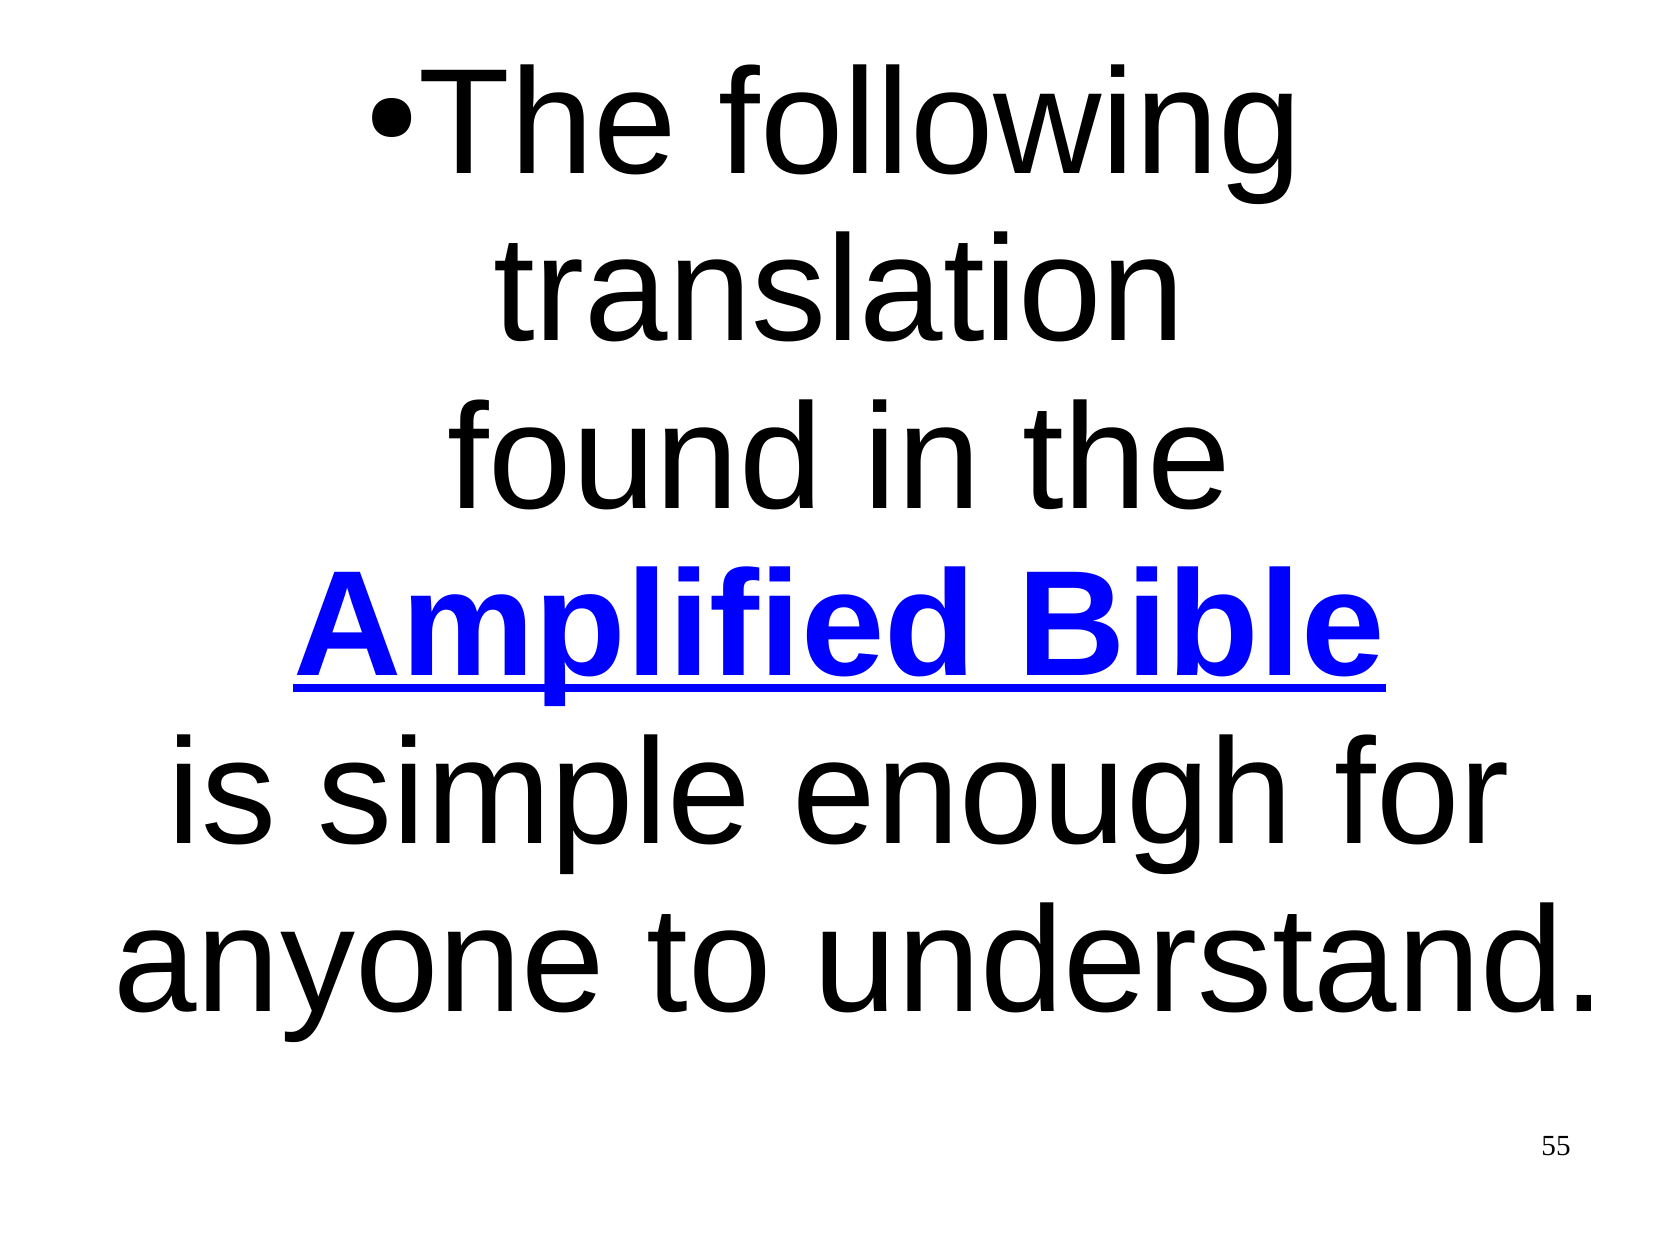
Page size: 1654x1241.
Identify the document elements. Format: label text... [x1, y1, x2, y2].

list The following translation found in the Amplified Bible is simple enough for anyone to understand. [37, 37, 1613, 1238]
